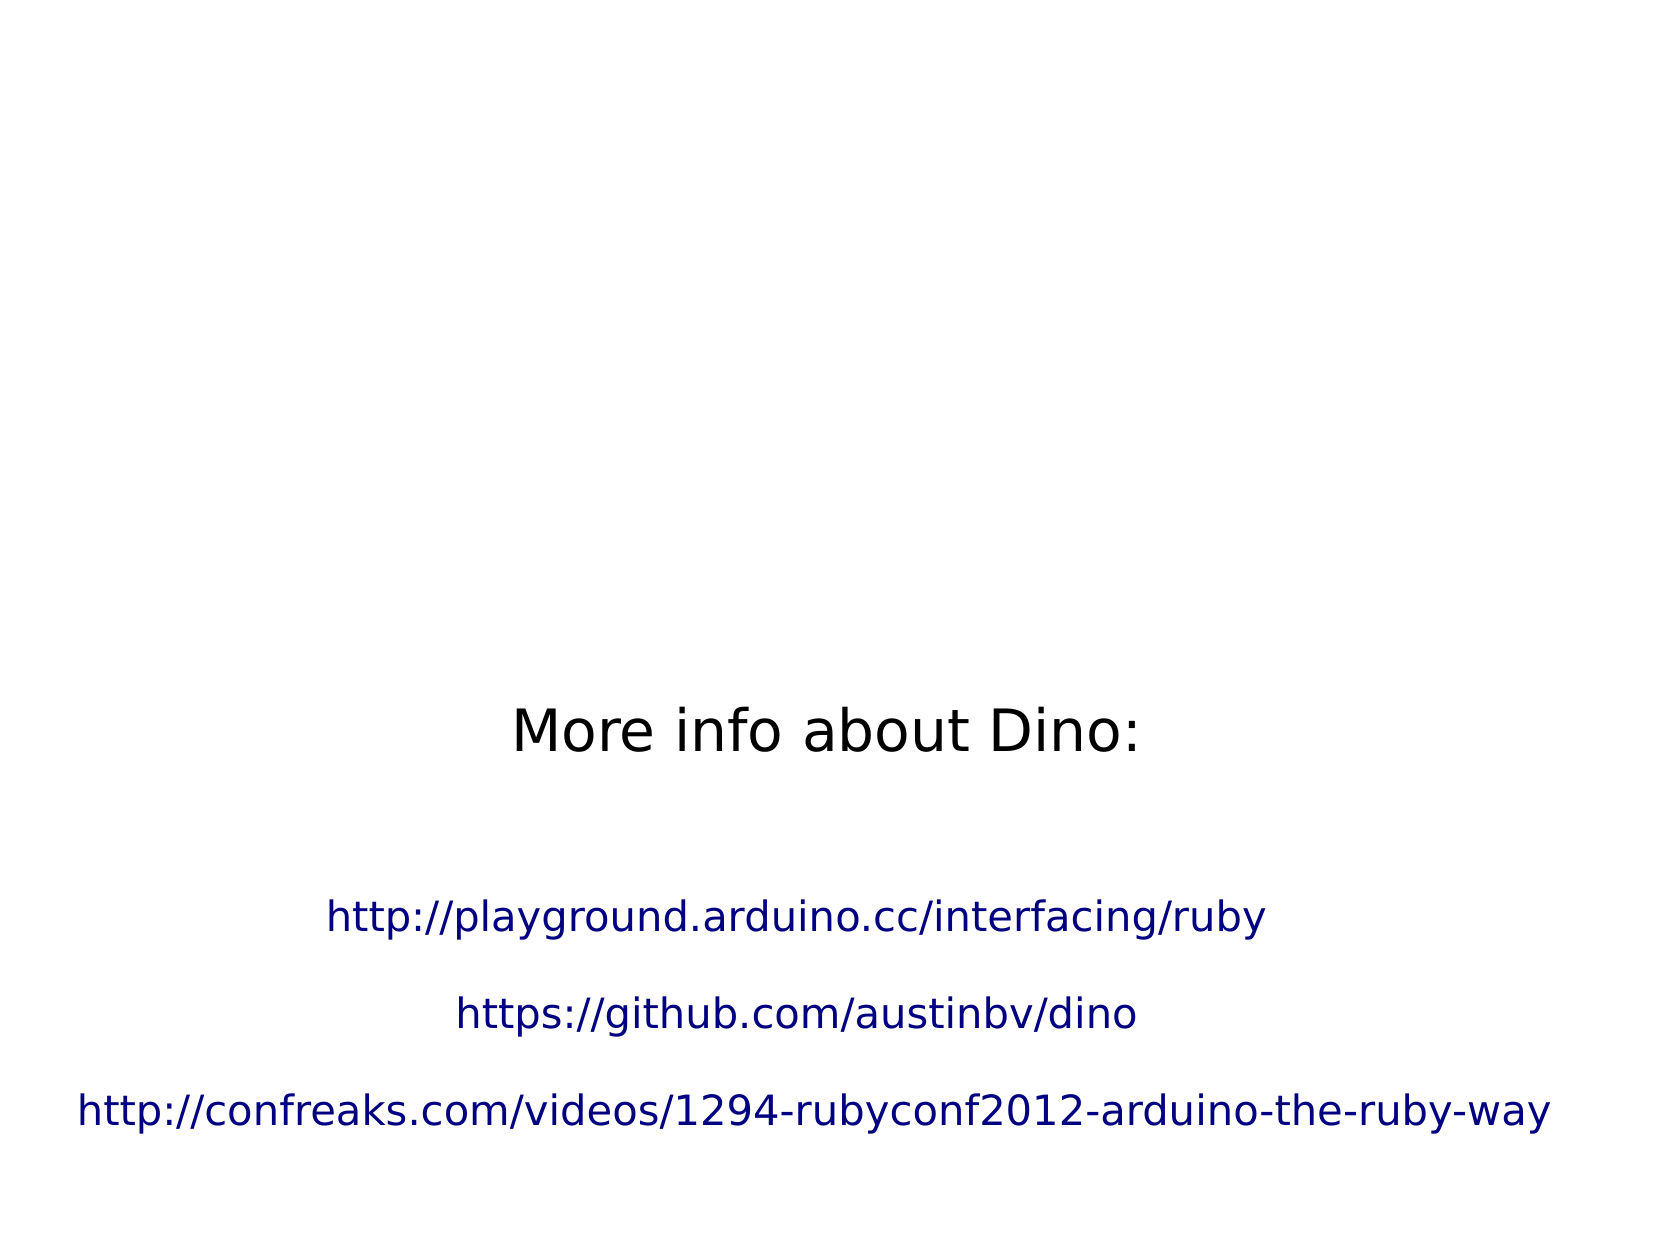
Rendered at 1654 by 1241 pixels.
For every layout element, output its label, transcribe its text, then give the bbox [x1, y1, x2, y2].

text_box http://playground.arduino.cc/interfacing/ruby https://github.com/austinbv/dino http://confreaks.com/videos/1294-rubyconf2012-arduino-the-ruby-way [0, 836, 1654, 1094]
text_box More info about Dino: [0, 690, 1654, 773]
